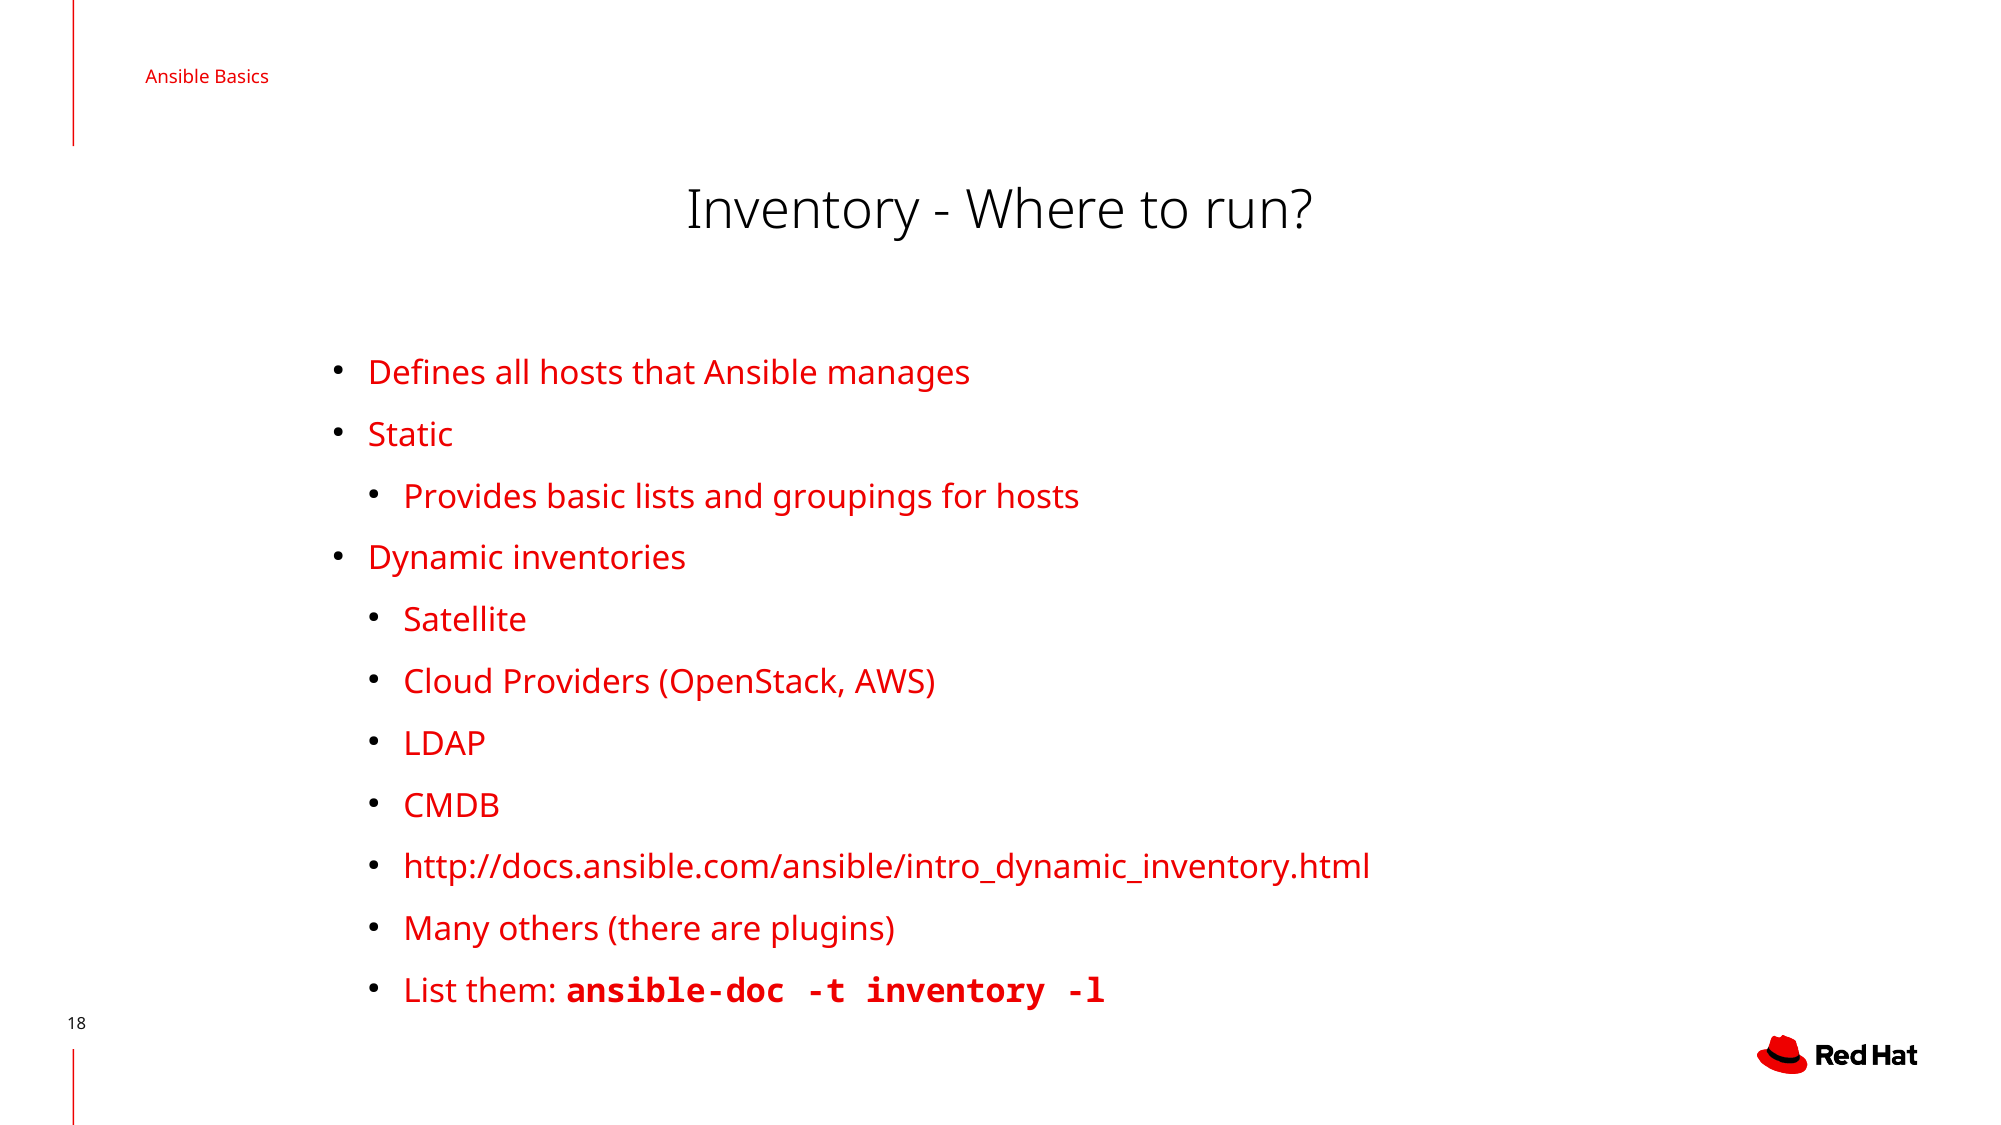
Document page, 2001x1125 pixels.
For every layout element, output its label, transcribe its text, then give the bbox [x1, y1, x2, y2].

title Inventory - Where to run? [287, 155, 1713, 315]
picture [1757, 1035, 1918, 1074]
text_box Defines all hosts that Ansible manages Static Provides basic lists and groupings for hosts Dynamic inventories Satellite Cloud Providers (OpenStack, AWS) LDAP CMDB http://docs.ansible.com/ansible/intro_dynamic_inventory.html Many others (there are plugins) List them: ansible-doc -t inventory -l [332, 329, 1653, 568]
subtitle Ansible Basics [73, 9, 918, 143]
